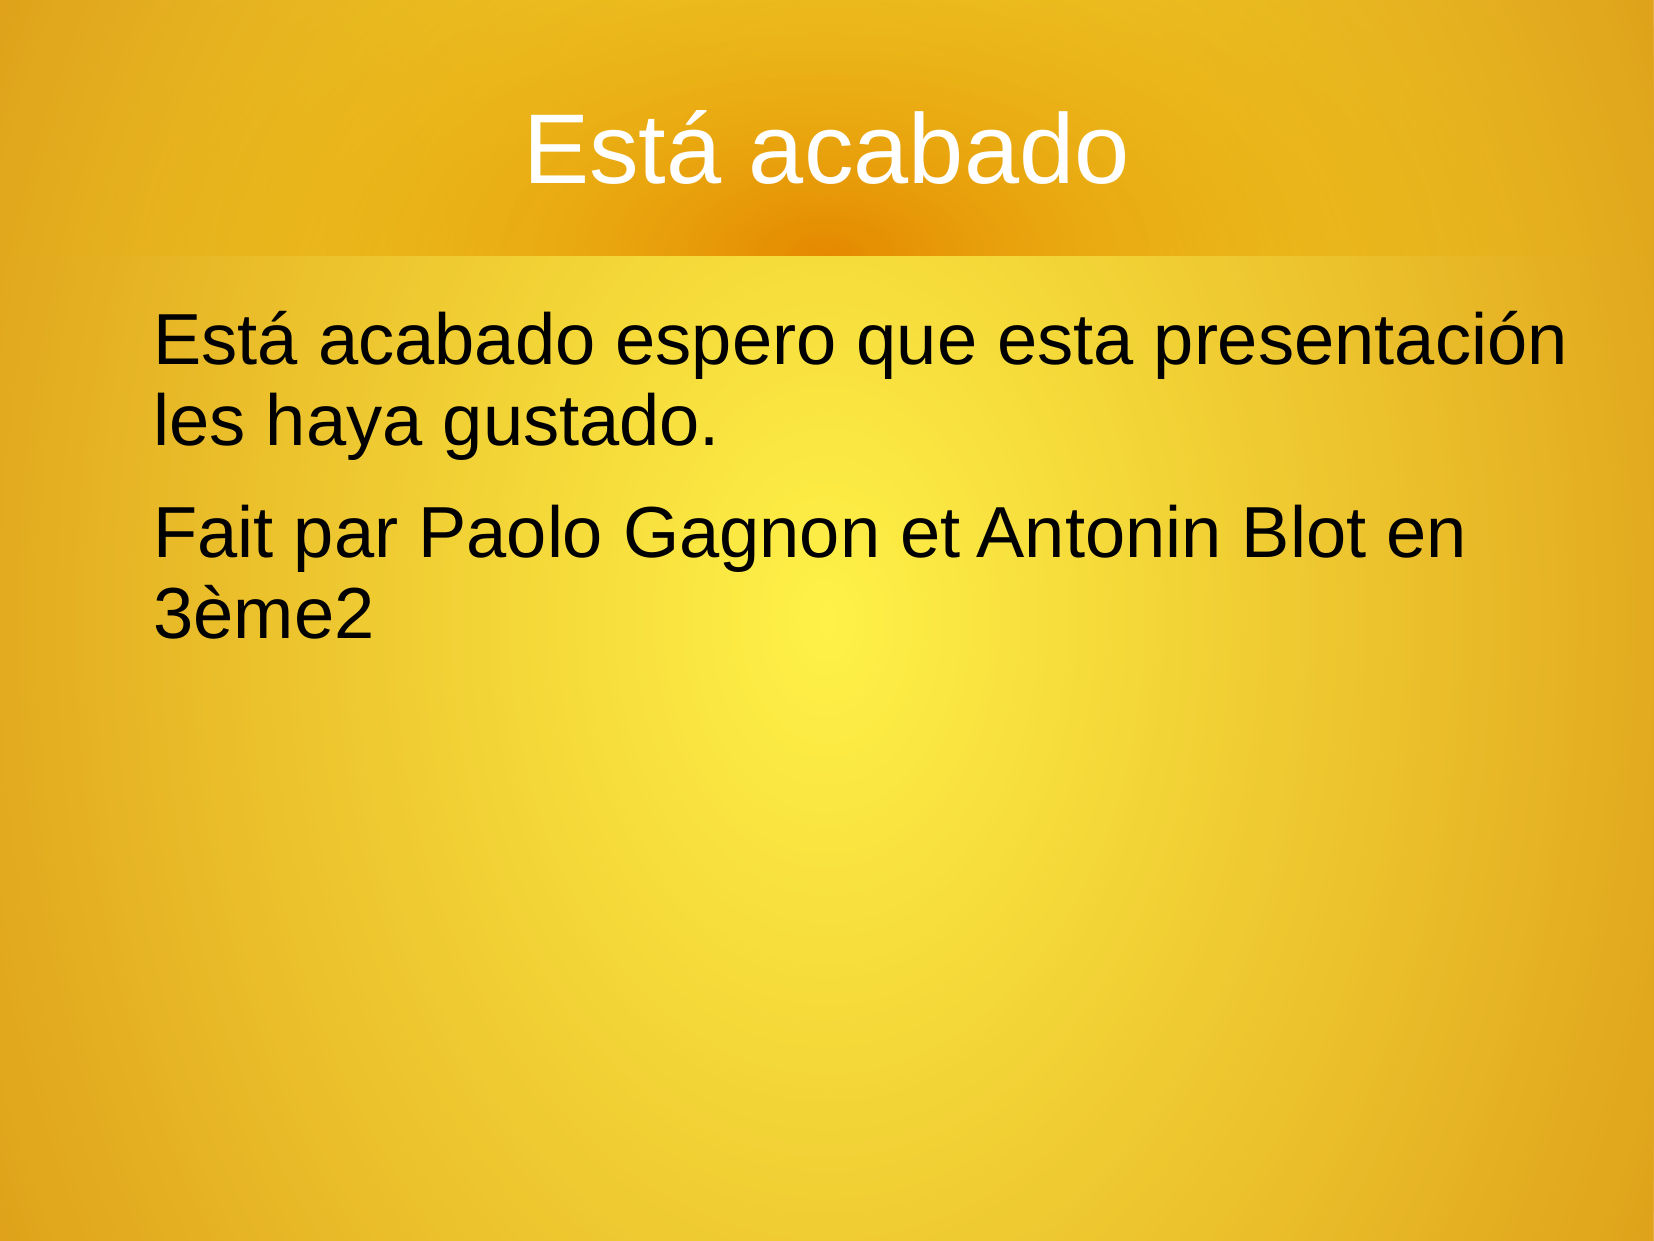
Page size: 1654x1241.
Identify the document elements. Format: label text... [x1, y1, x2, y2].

list Está acabado espero que esta presentación les haya gustado. Fait par Paolo Gagnon et Antonin Blot en 3ème2 [82, 299, 1571, 1019]
title Está acabado [82, 47, 1571, 252]
